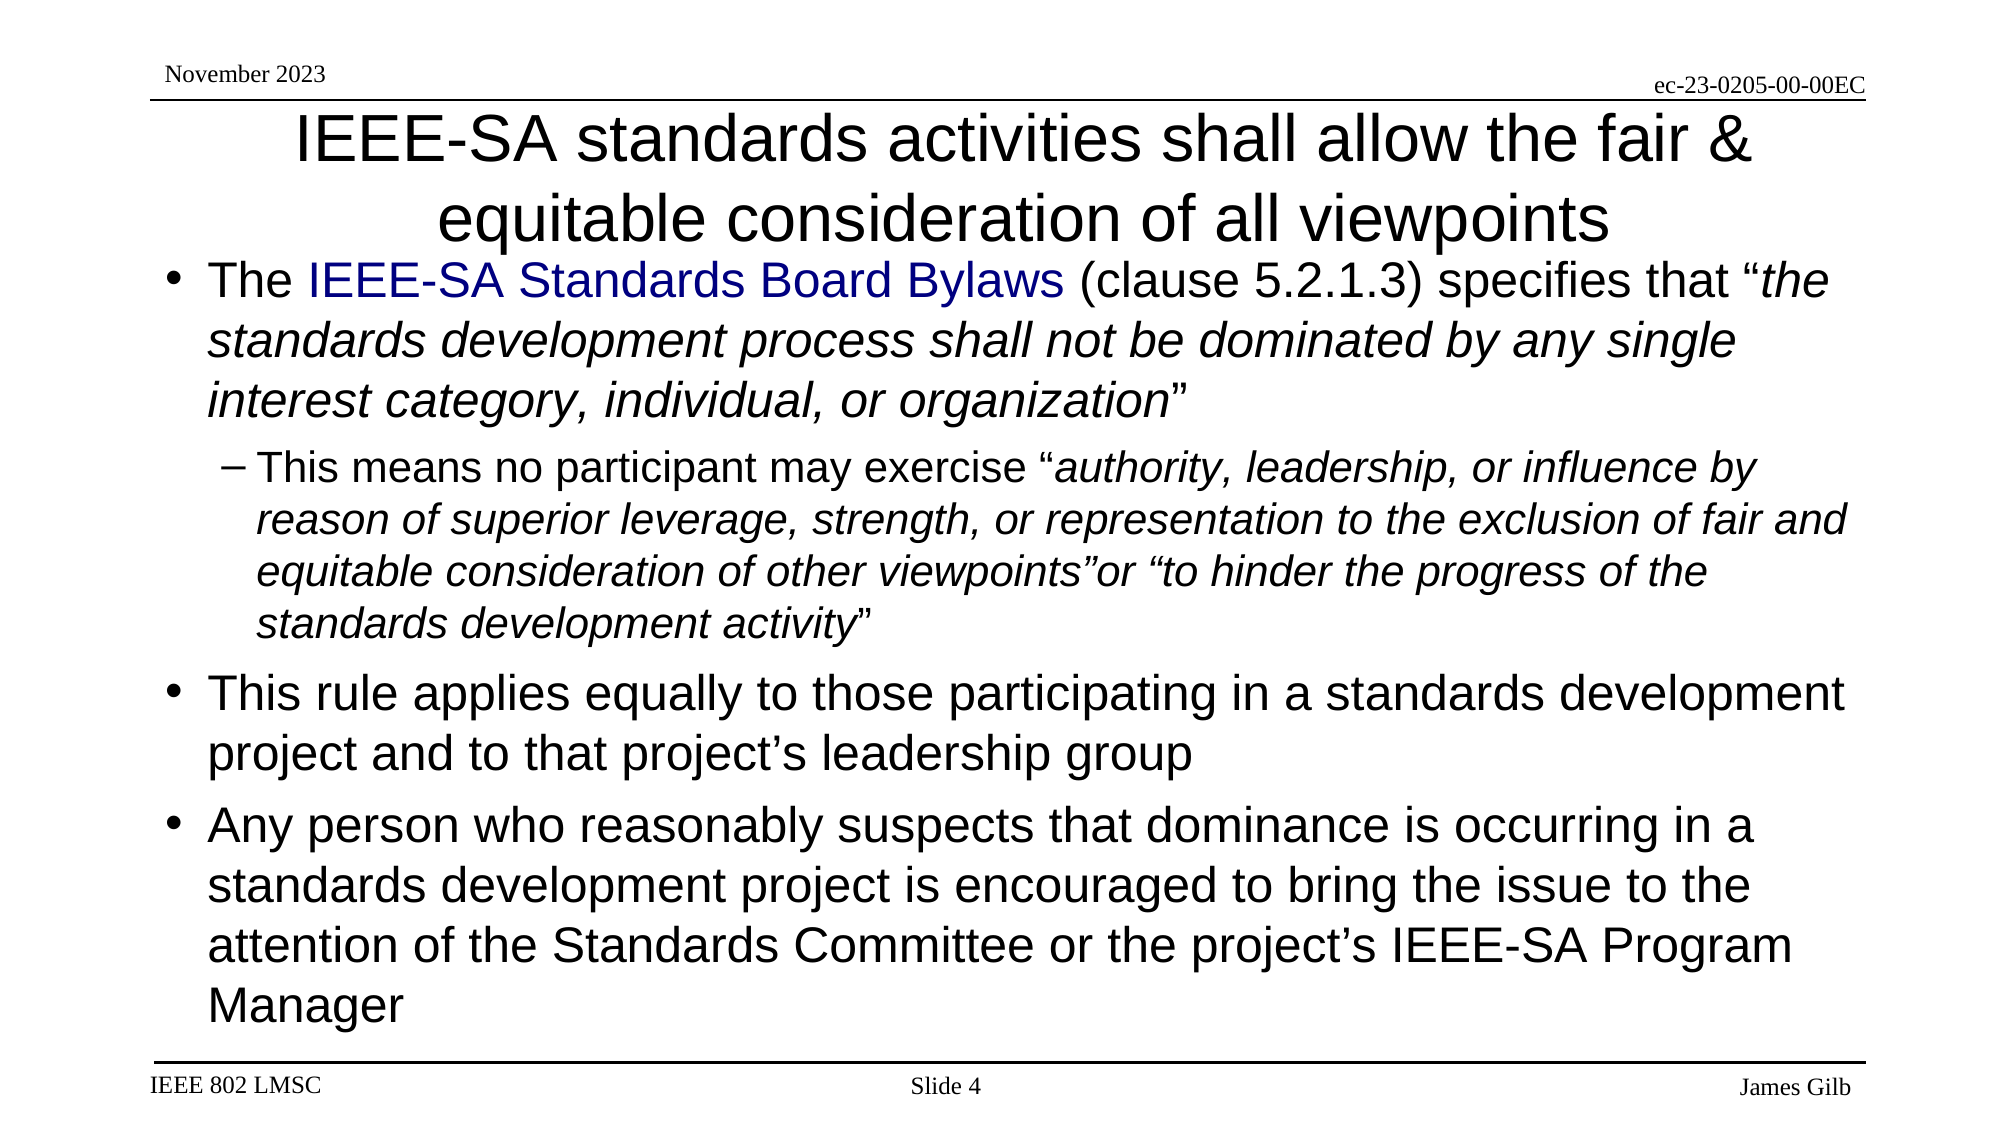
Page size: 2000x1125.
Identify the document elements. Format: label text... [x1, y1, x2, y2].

list The IEEE-SA Standards Board Bylaws (clause 5.2.1.3) specifies that “the standards development process shall not be dominated by any single interest category, individual, or organization” This means no participant may exercise “authority, leadership, or influence by reason of superior leverage, strength, or representation to the exclusion of fair and equitable consideration of other viewpoints”or “to hinder the progress of the standards development activity” This rule applies equally to those participating in a standards development project and to that project’s leadership group Any person who reasonably suspects that dominance is occurring in a standards development project is encouraged to bring the issue to the attention of the Standards Committee or the project’s IEEE-SA Program Manager [149, 239, 1900, 1051]
title IEEE-SA standards activities shall allow the fair & equitable consideration of all viewpoints [149, 87, 1900, 239]
